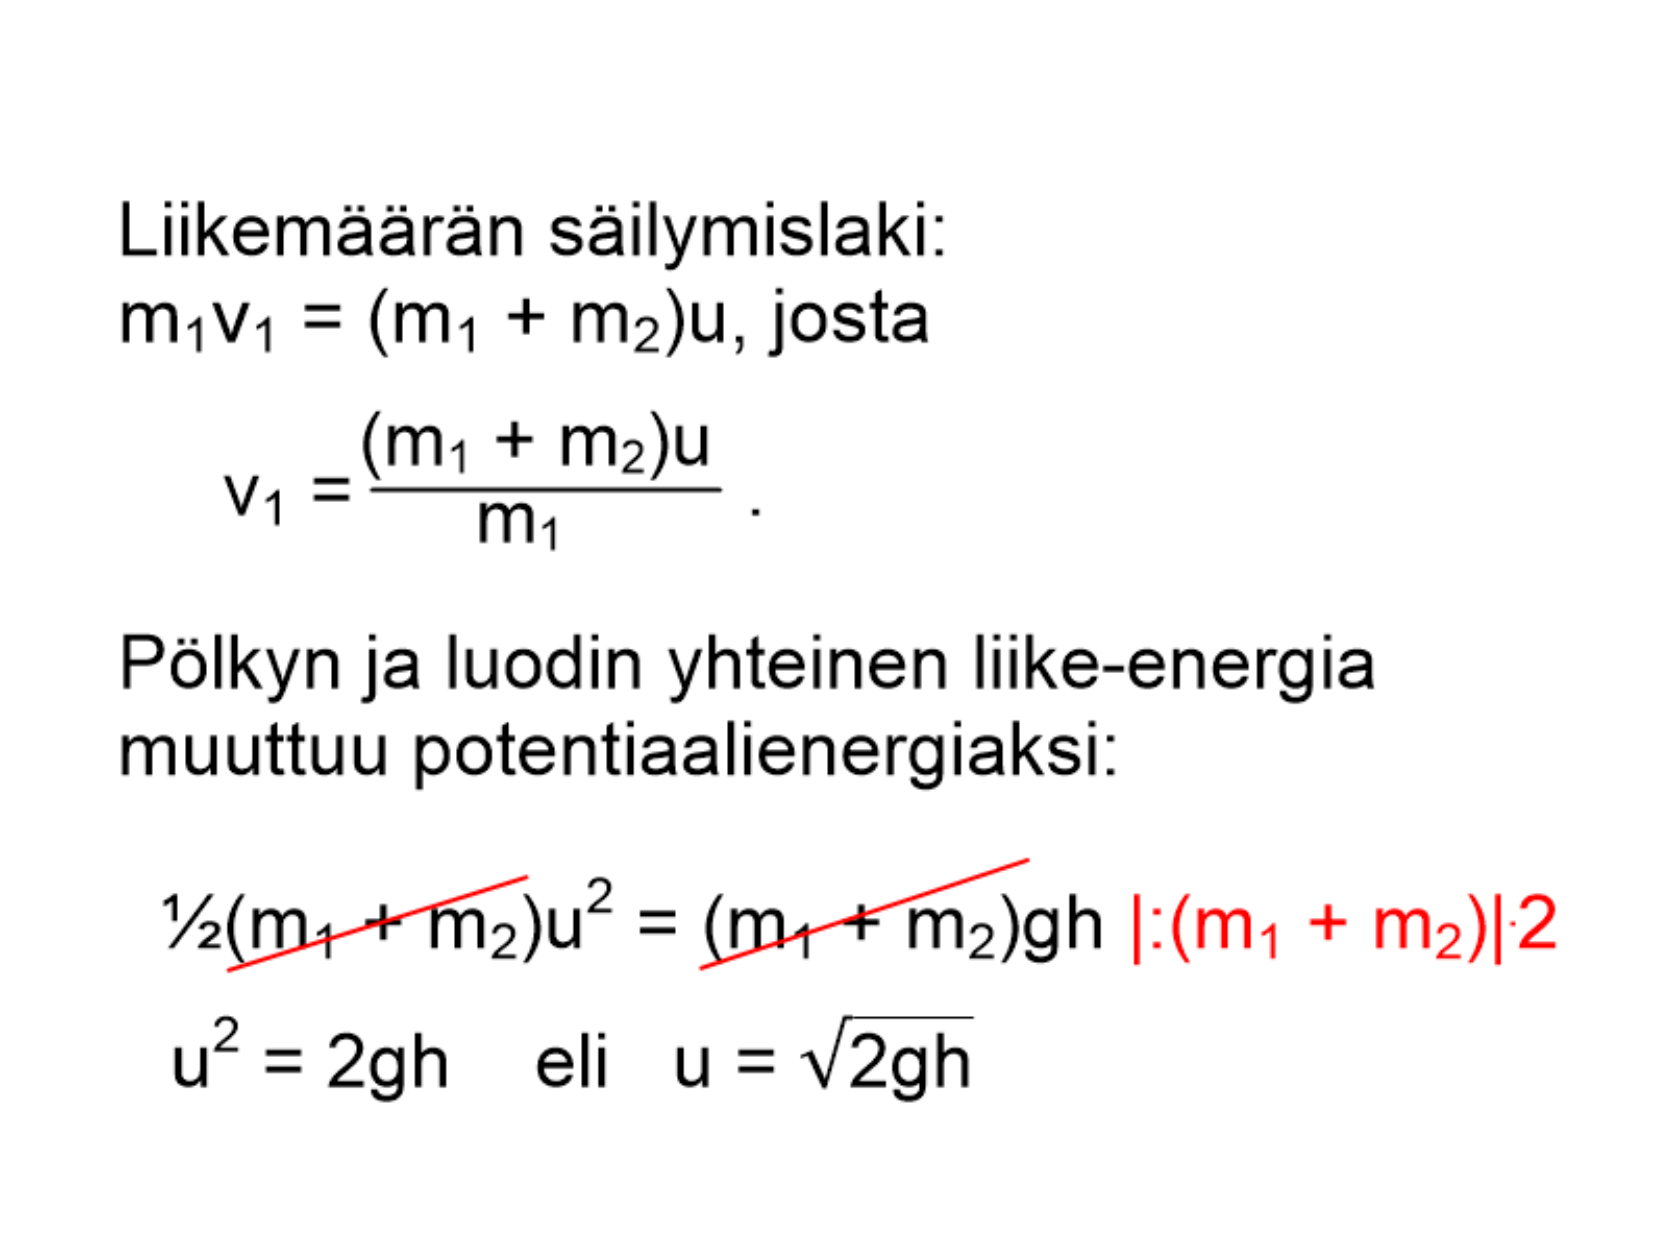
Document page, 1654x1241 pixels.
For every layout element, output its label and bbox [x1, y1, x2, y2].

picture [59, 95, 1654, 1182]
